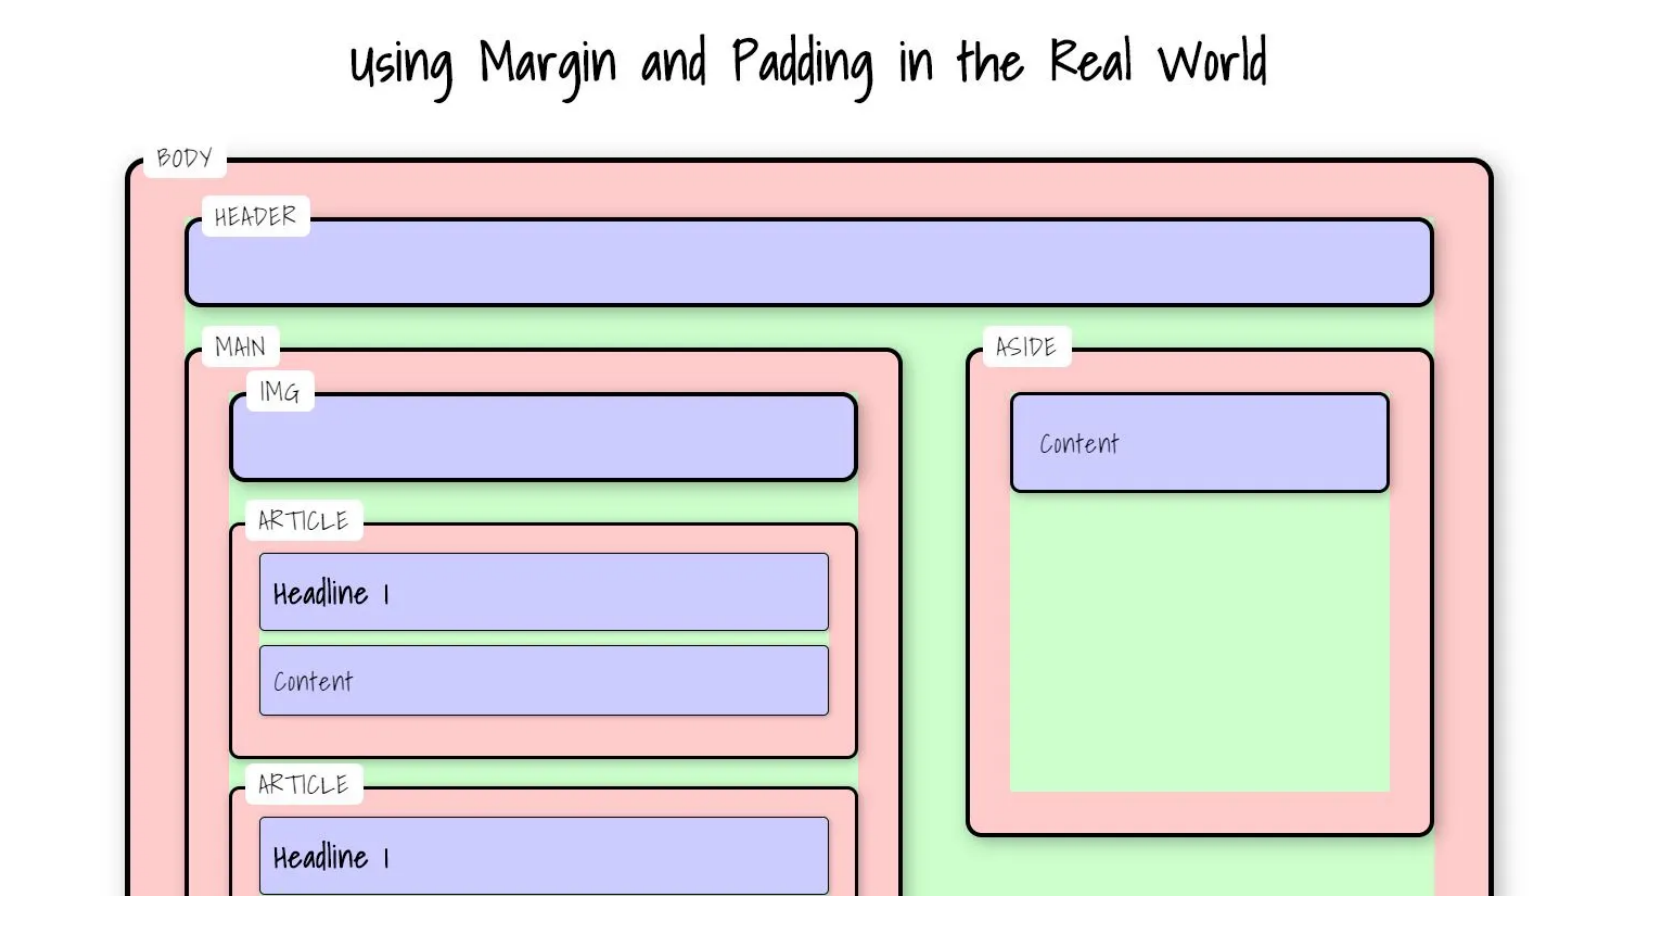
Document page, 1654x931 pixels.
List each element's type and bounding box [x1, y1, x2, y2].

picture [75, 25, 1546, 896]
